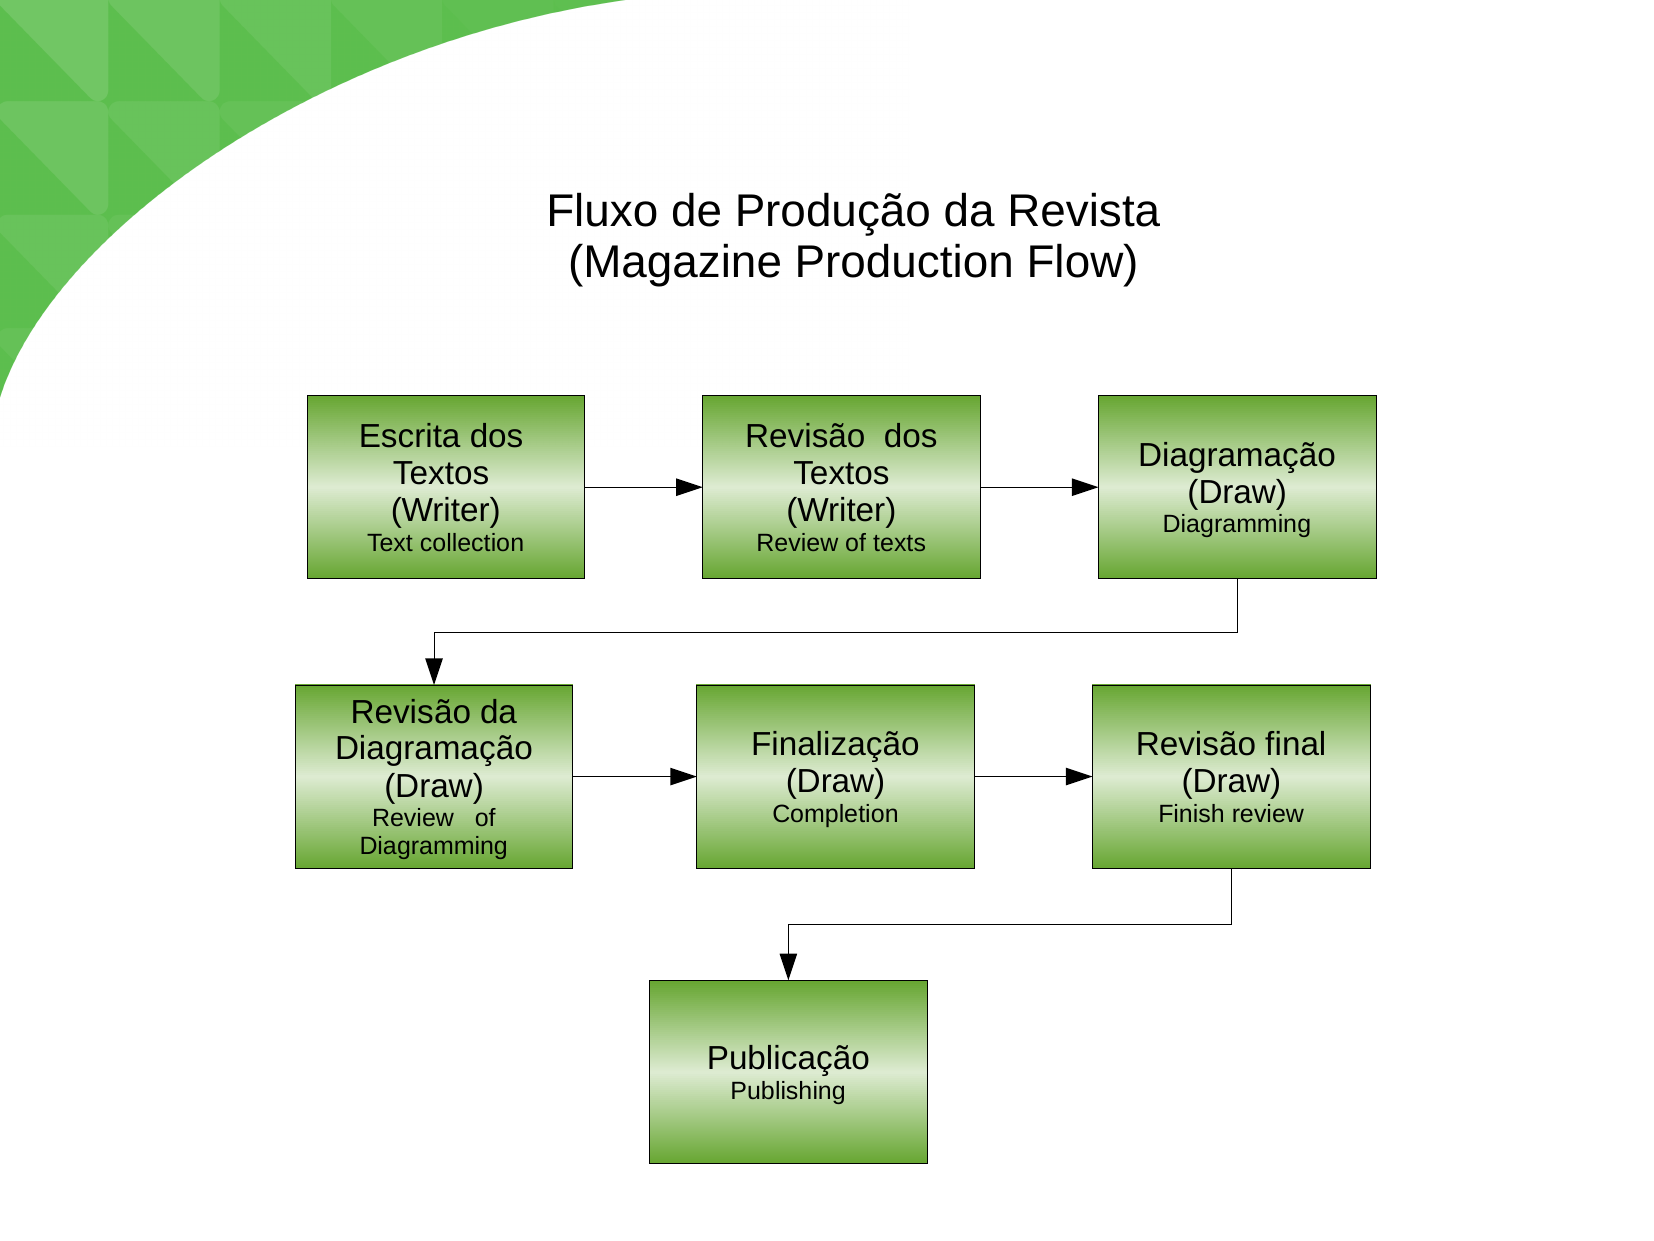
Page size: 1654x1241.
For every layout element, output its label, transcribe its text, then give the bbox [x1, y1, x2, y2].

text_box Fluxo de Produção da Revista (Magazine Production Flow) [531, 177, 1223, 295]
